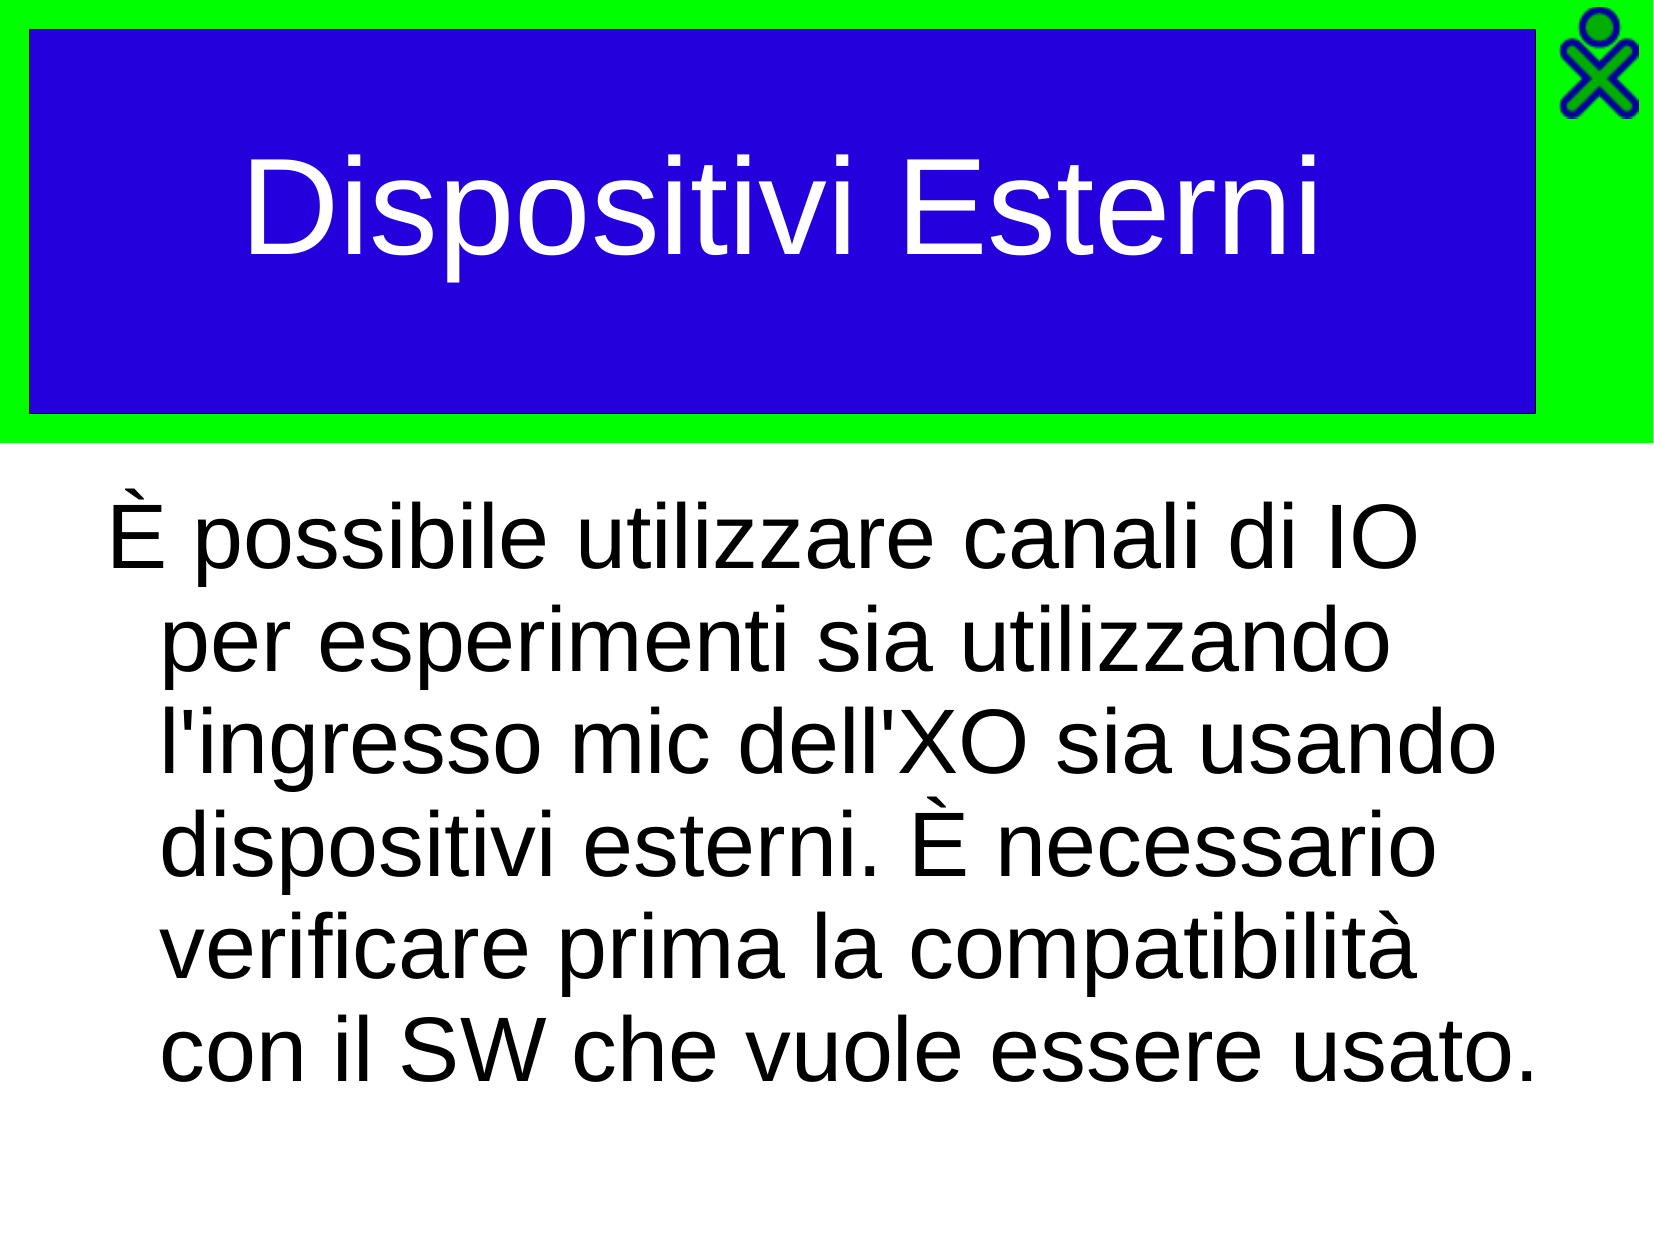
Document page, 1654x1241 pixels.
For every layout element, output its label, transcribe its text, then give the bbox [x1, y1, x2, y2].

list È possibile utilizzare canali di IO per esperimenti sia utilizzando l'ingresso mic dell'XO sia usando dispositivi esterni. È necessario verificare prima la compatibilità con il SW che vuole essere usato. [88, 485, 1577, 1108]
title Dispositivi Esterni [59, 7, 1506, 407]
picture [1559, 7, 1639, 119]
